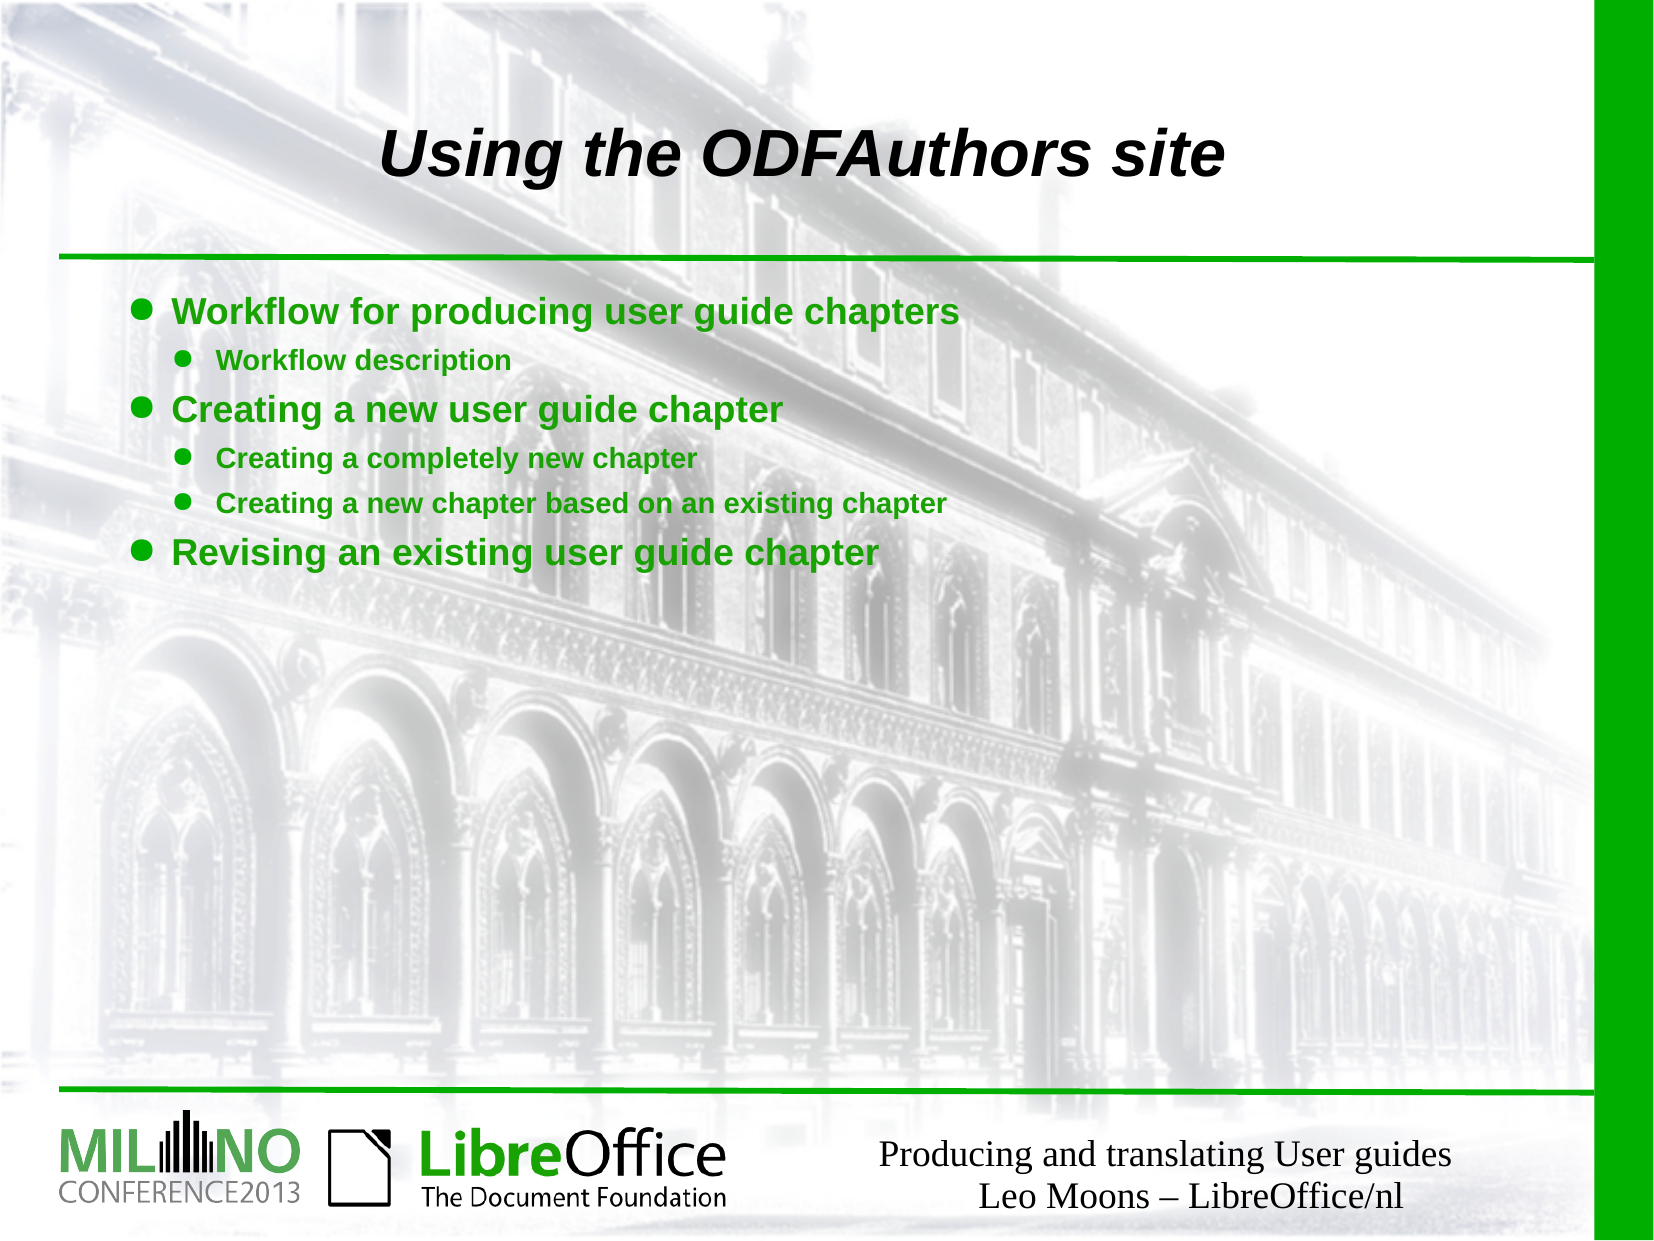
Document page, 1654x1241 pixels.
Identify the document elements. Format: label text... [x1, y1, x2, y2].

title Using the ODFAuthors site [59, 49, 1548, 257]
picture [0, 1, 1594, 1241]
text_box Producing and translating User guides Leo Moons – LibreOffice/nl [864, 1126, 1519, 1224]
list Workflow for producing user guide chapters Workflow description Creating a new user guide chapter Creating a completely new chapter Creating a new chapter based on an existing chapter Revising an existing user guide chapter [82, 290, 1571, 1010]
